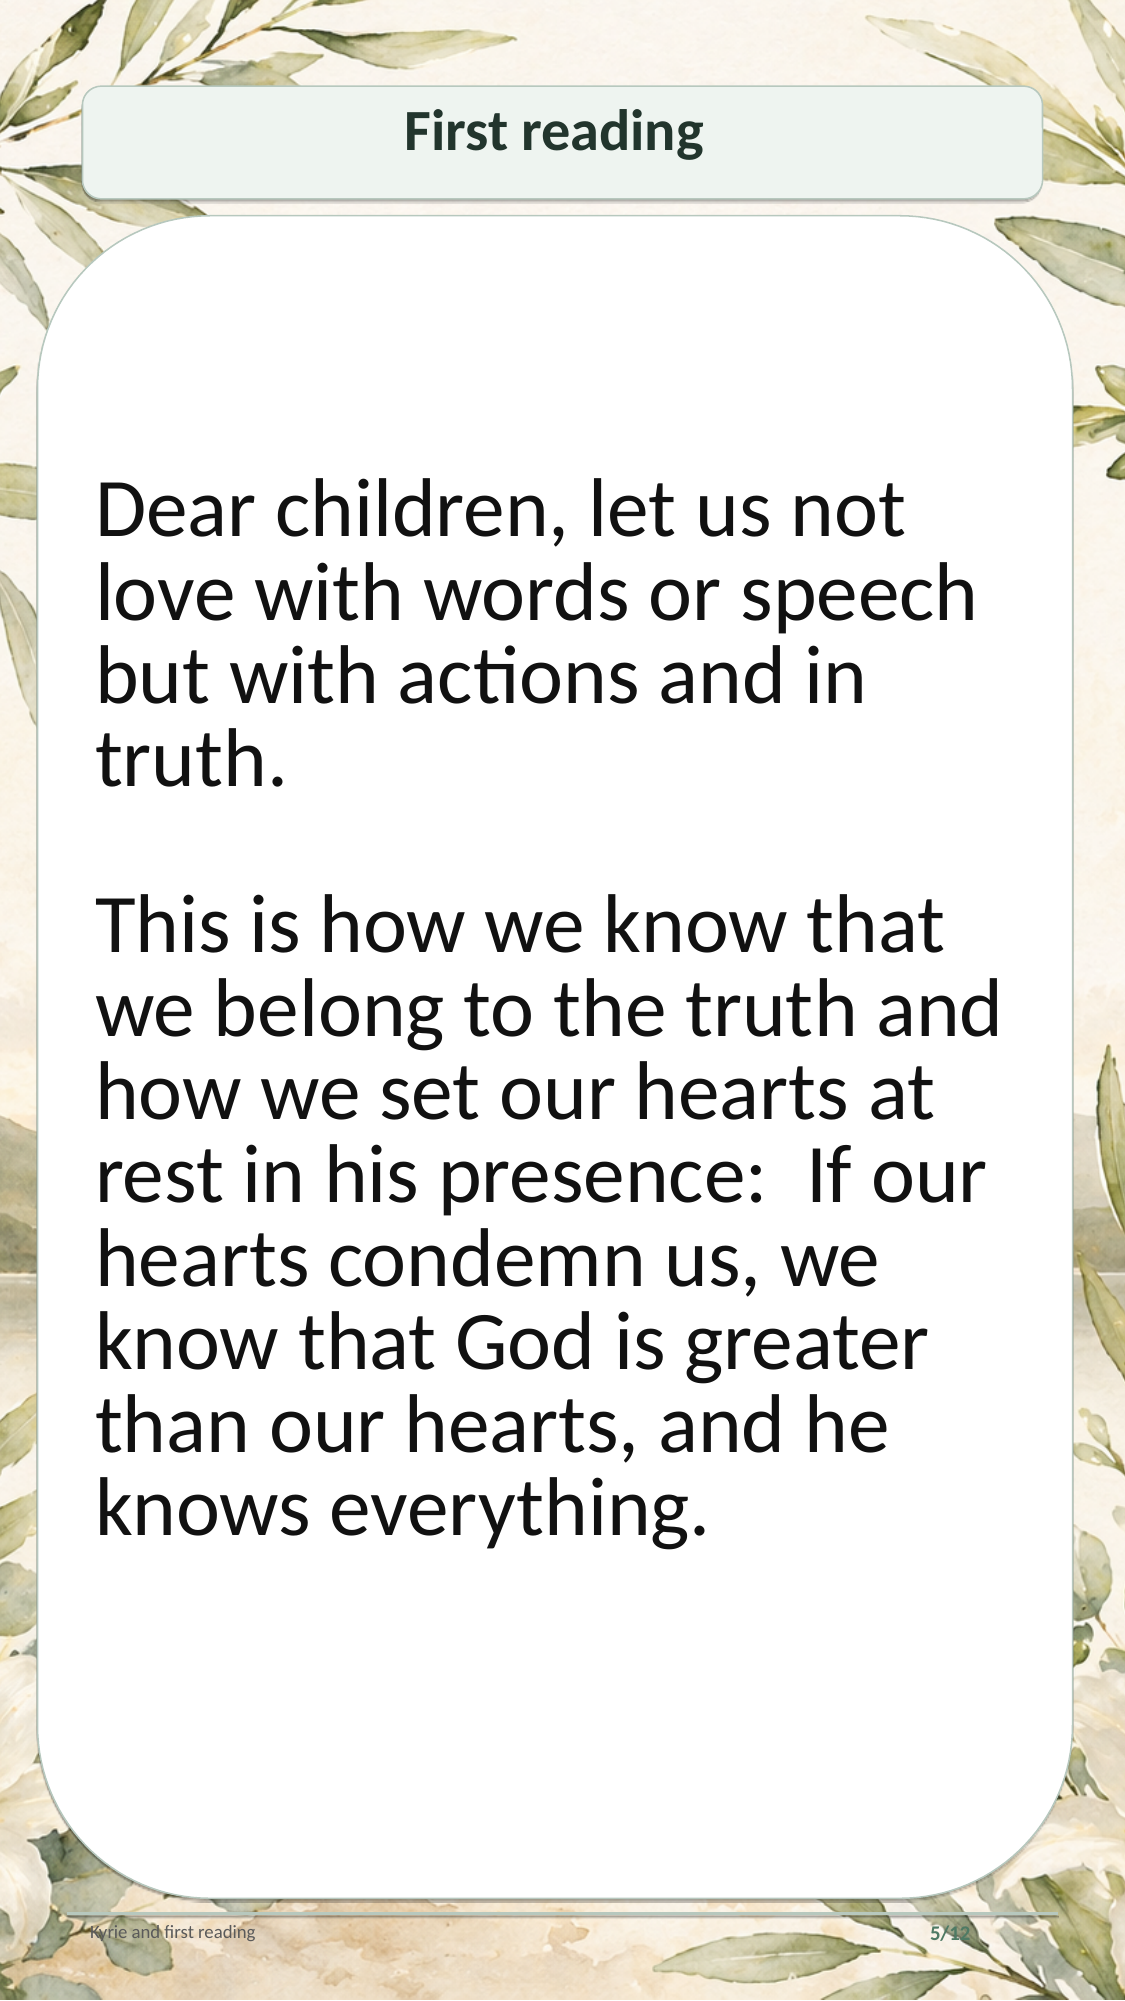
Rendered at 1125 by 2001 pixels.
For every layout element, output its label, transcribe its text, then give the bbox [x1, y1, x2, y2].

picture [0, 0, 1125, 2000]
text_box First reading [263, 98, 832, 185]
text_box 5/12 [915, 1916, 1036, 1958]
text_box Dear children, let us not love with words or speech but with actions and in truth. This is how we know that we belong to the truth and how we set our hearts at rest in his presence: If our hearts condemn us, we know that God is greater than our hearts, and he knows everything. [80, 334, 1041, 1780]
text_box Kyrie and first reading [75, 1916, 736, 1955]
text_box [37, 215, 1073, 1899]
text_box [82, 86, 1043, 199]
